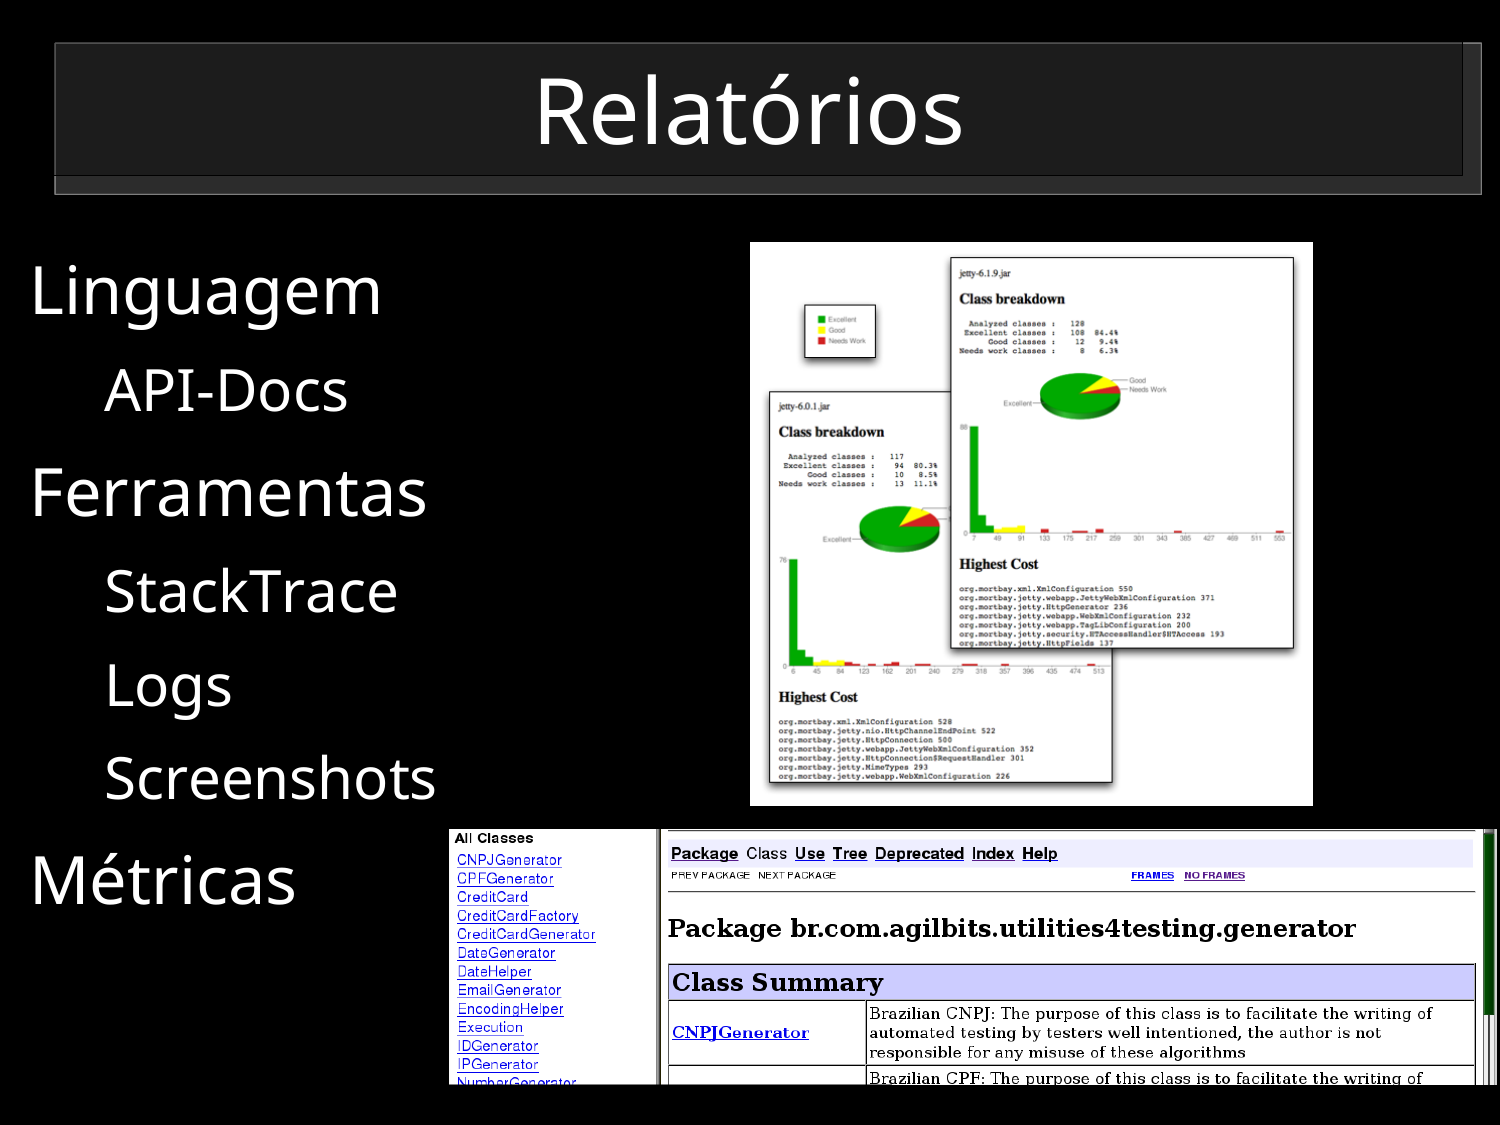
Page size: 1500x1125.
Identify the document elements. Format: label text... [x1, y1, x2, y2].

title Relatórios [29, 38, 1469, 180]
list Linguagem API-Docs Ferramentas StackTrace Logs Screenshots Métricas [29, 243, 1469, 1073]
picture [449, 829, 1500, 1085]
picture [750, 242, 1313, 806]
